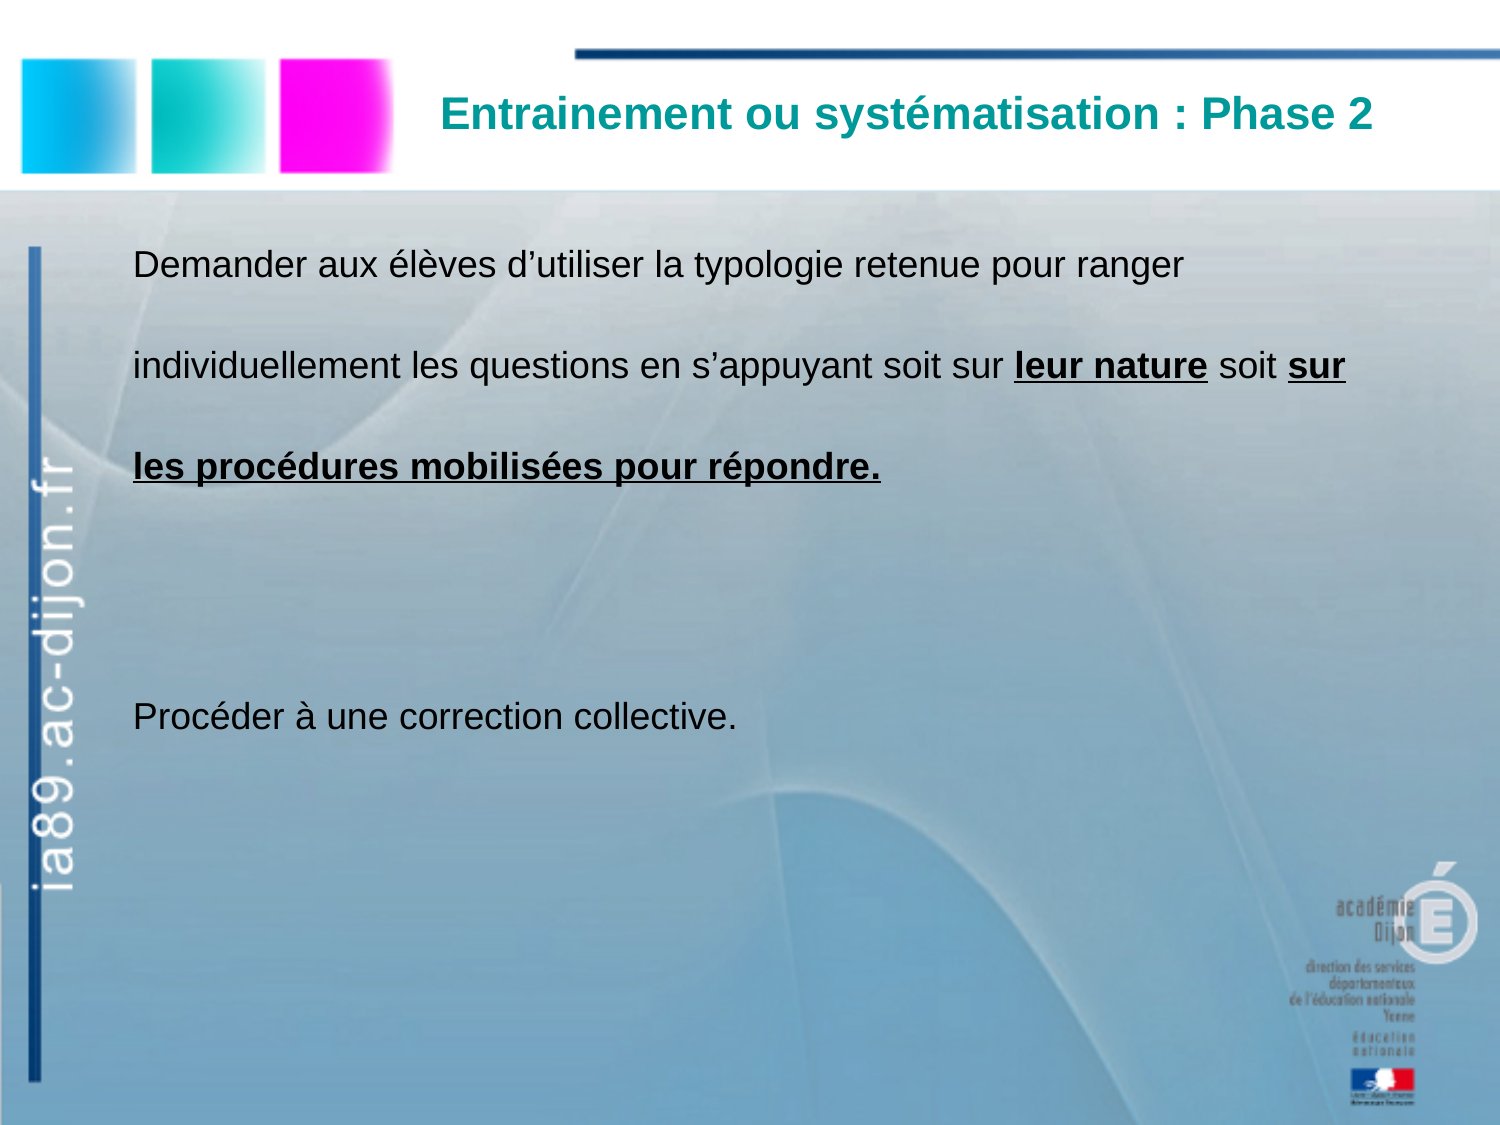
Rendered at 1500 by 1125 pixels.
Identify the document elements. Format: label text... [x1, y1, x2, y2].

list Demander aux élèves d’utiliser la typologie retenue pour ranger individuellement les questions en s’appuyant soit sur leur nature soit sur les procédures mobilisées pour répondre. Procéder à une correction collective. [118, 236, 1421, 904]
picture [0, 0, 1500, 1125]
title Entrainement ou systématisation : Phase 2 [425, 42, 1459, 185]
